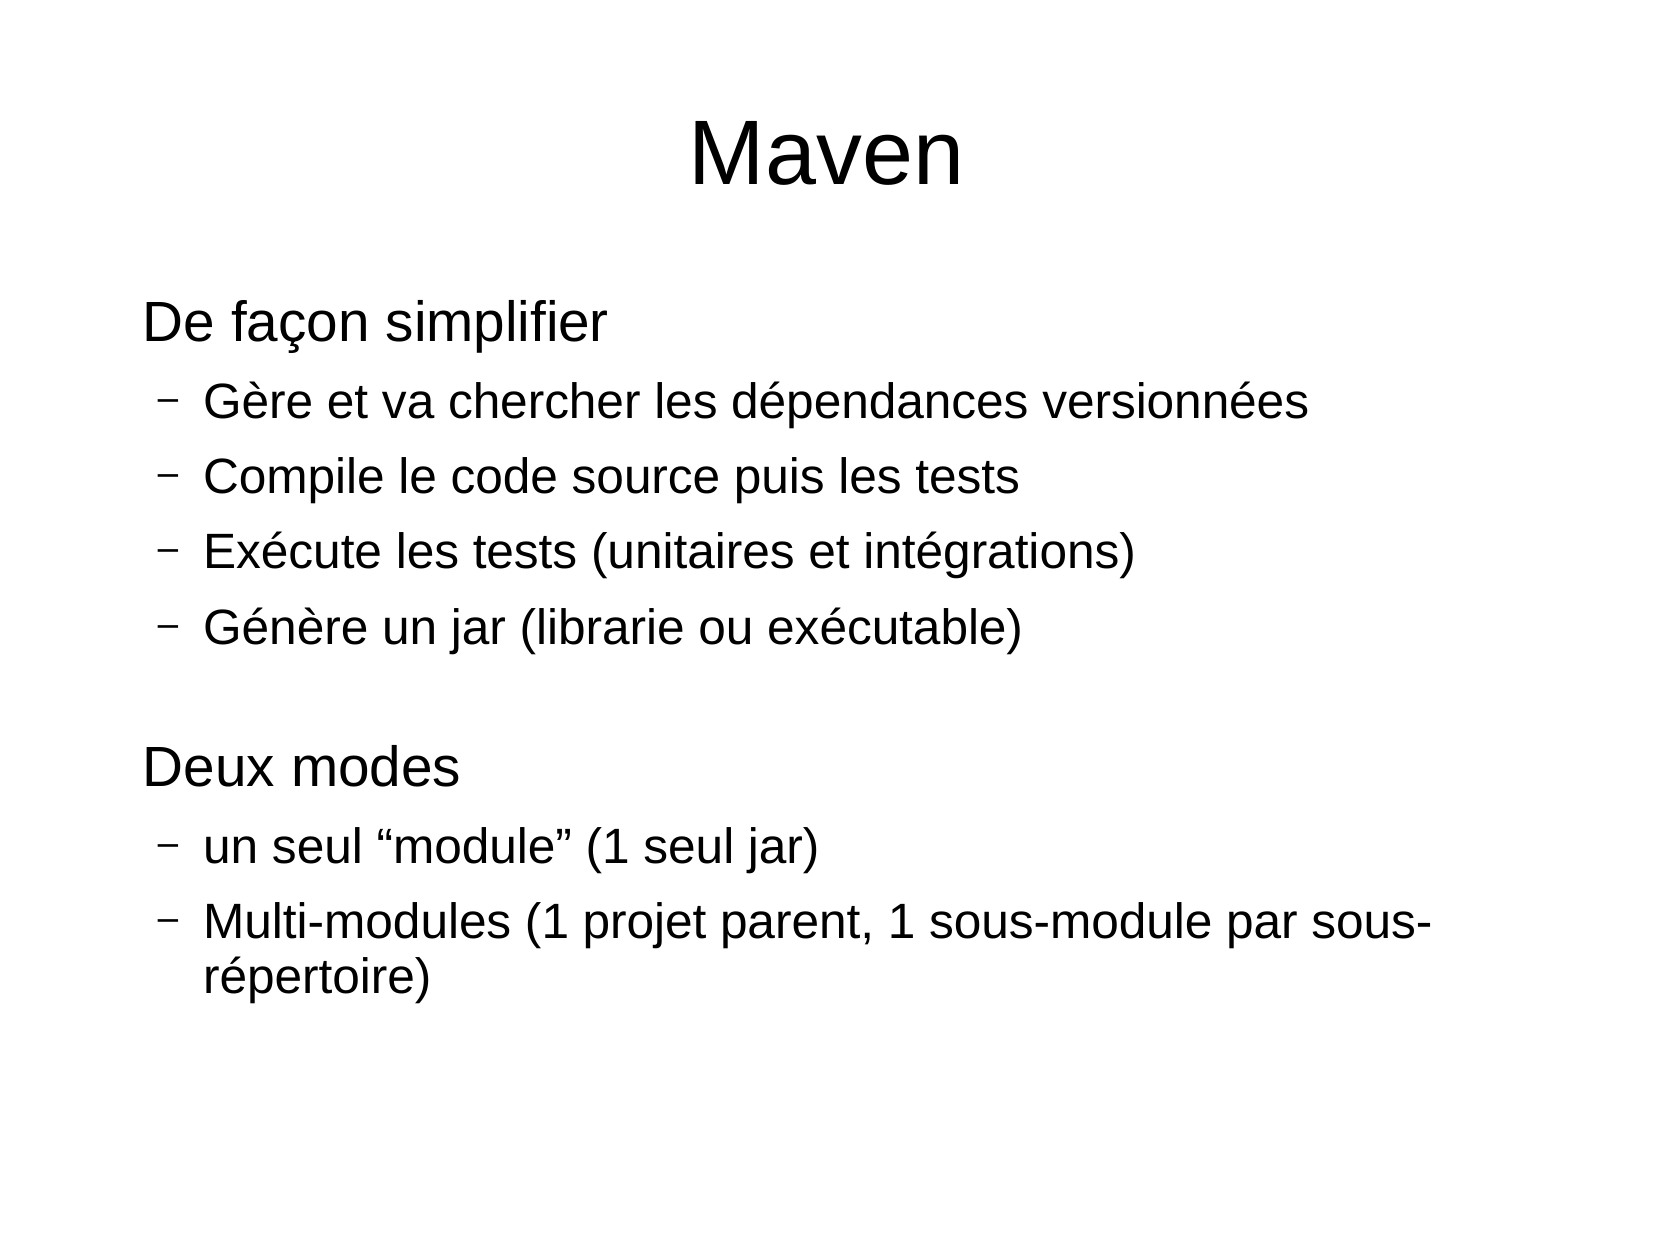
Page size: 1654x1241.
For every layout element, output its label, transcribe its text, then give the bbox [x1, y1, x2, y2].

list De façon simplifier Gère et va chercher les dépendances versionnées Compile le code source puis les tests Exécute les tests (unitaires et intégrations) Génère un jar (librarie ou exécutable) Deux modes un seul “module” (1 seul jar) Multi-modules (1 projet parent, 1 sous-module par sous-répertoire) [82, 290, 1571, 1010]
title Maven [82, 49, 1571, 257]
